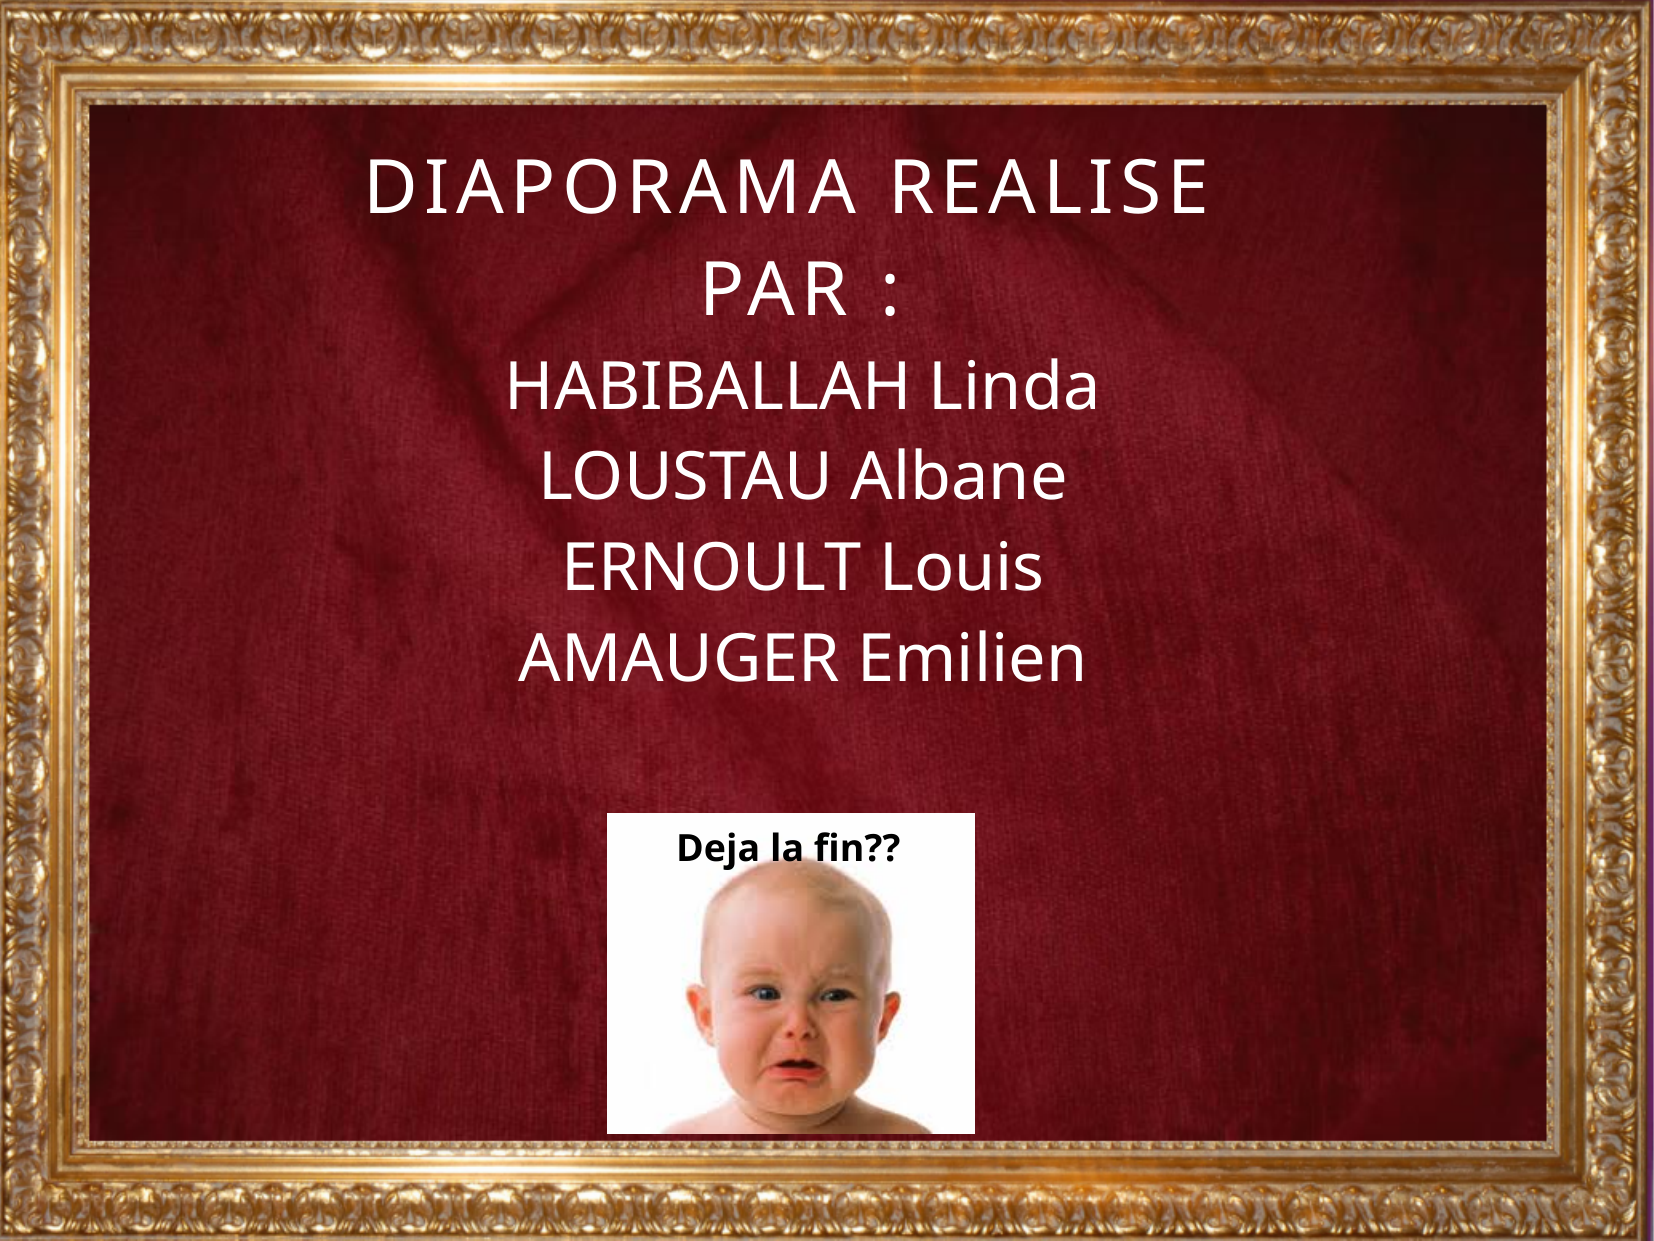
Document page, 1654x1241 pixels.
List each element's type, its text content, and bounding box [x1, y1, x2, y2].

text_box Deja la fin?? [661, 814, 944, 886]
picture [0, 0, 1654, 1241]
title DIAPORAMA REALISE PAR : HABIBALLAH Linda LOUSTAU Albane ERNOULT Louis AMAUGER Emilien [59, 120, 1548, 839]
